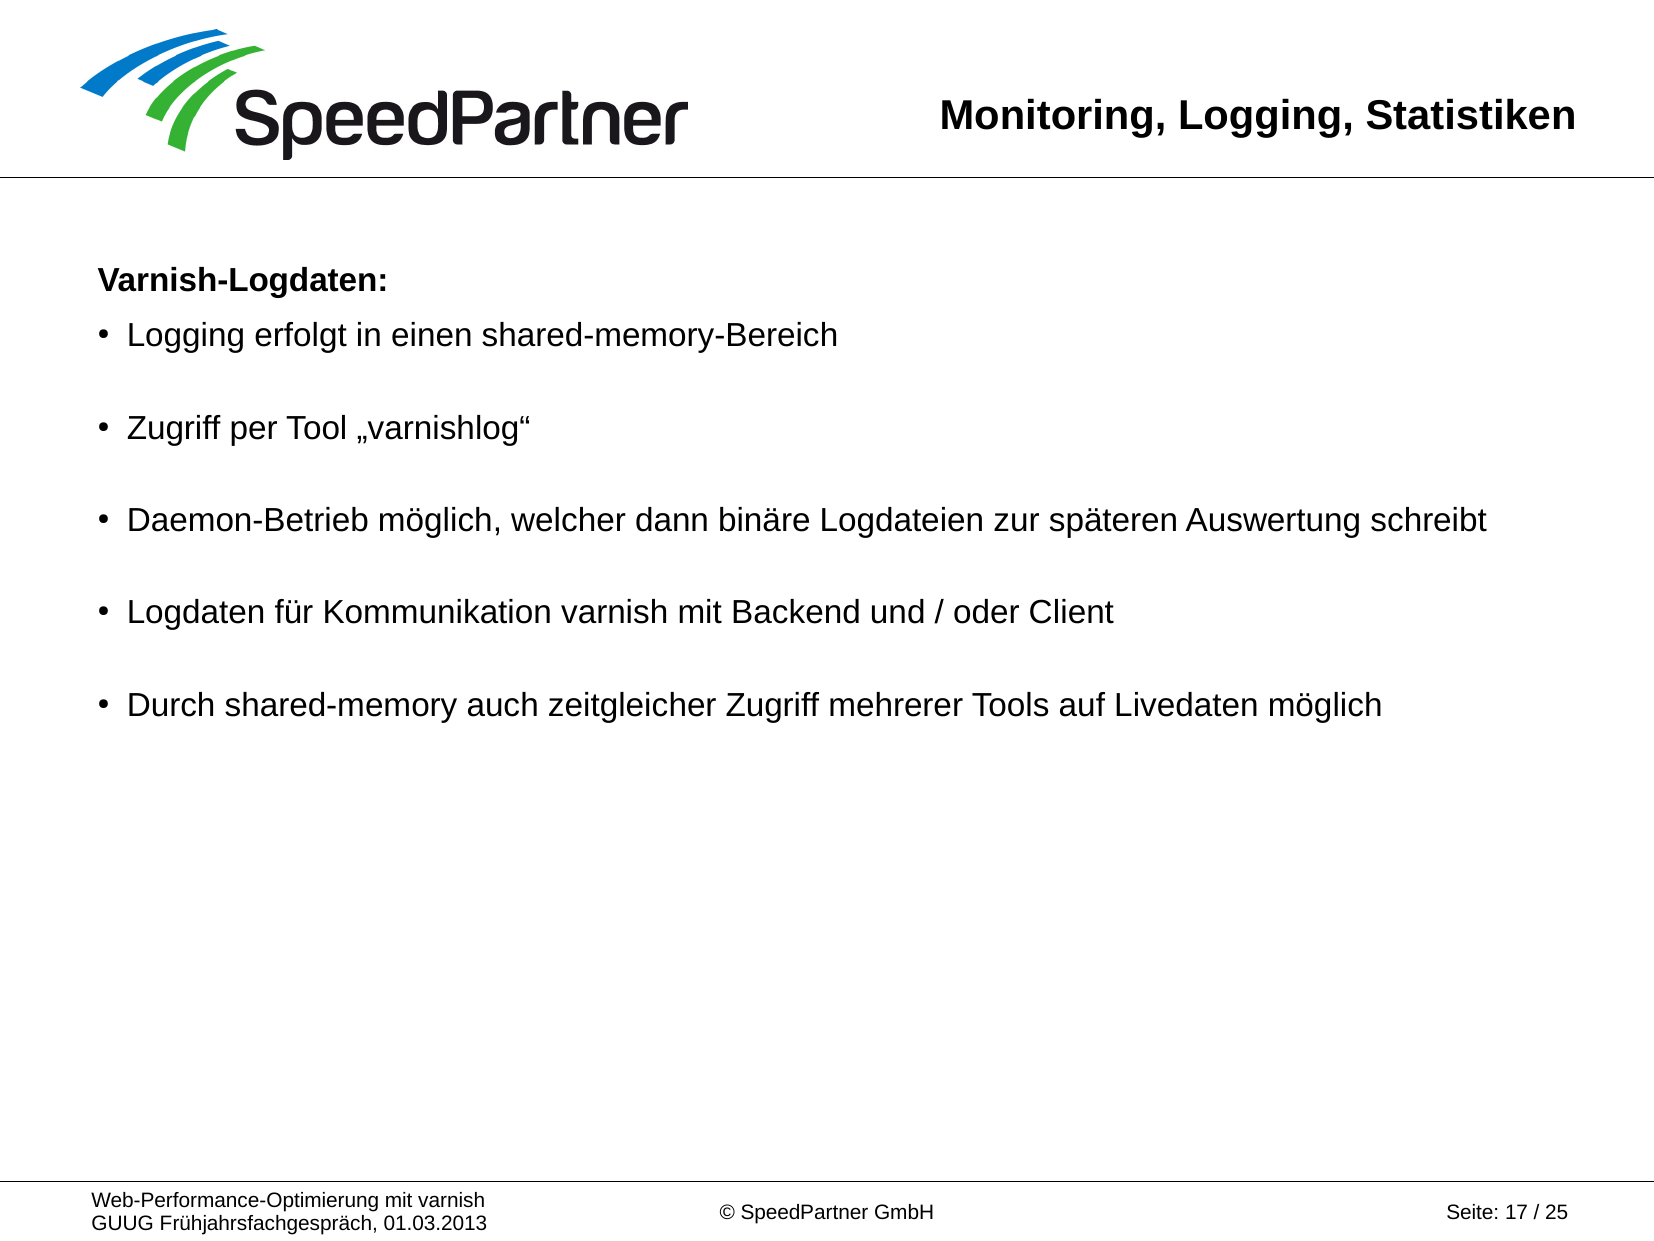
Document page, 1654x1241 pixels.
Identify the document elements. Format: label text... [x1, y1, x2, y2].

title Monitoring, Logging, Statistiken [590, 70, 1577, 160]
picture [80, 29, 688, 160]
text_box Varnish-Logdaten: Logging erfolgt in einen shared-memory-Bereich Zugriff per Tool „varnishlog“ Daemon-Betrieb möglich, welcher dann binäre Logdateien zur späteren Auswertung schreibt Logdaten für Kommunikation varnish mit Backend und / oder Client Durch shared-memory auch zeitgleicher Zugriff mehrerer Tools auf Livedaten möglich [82, 253, 1565, 1177]
